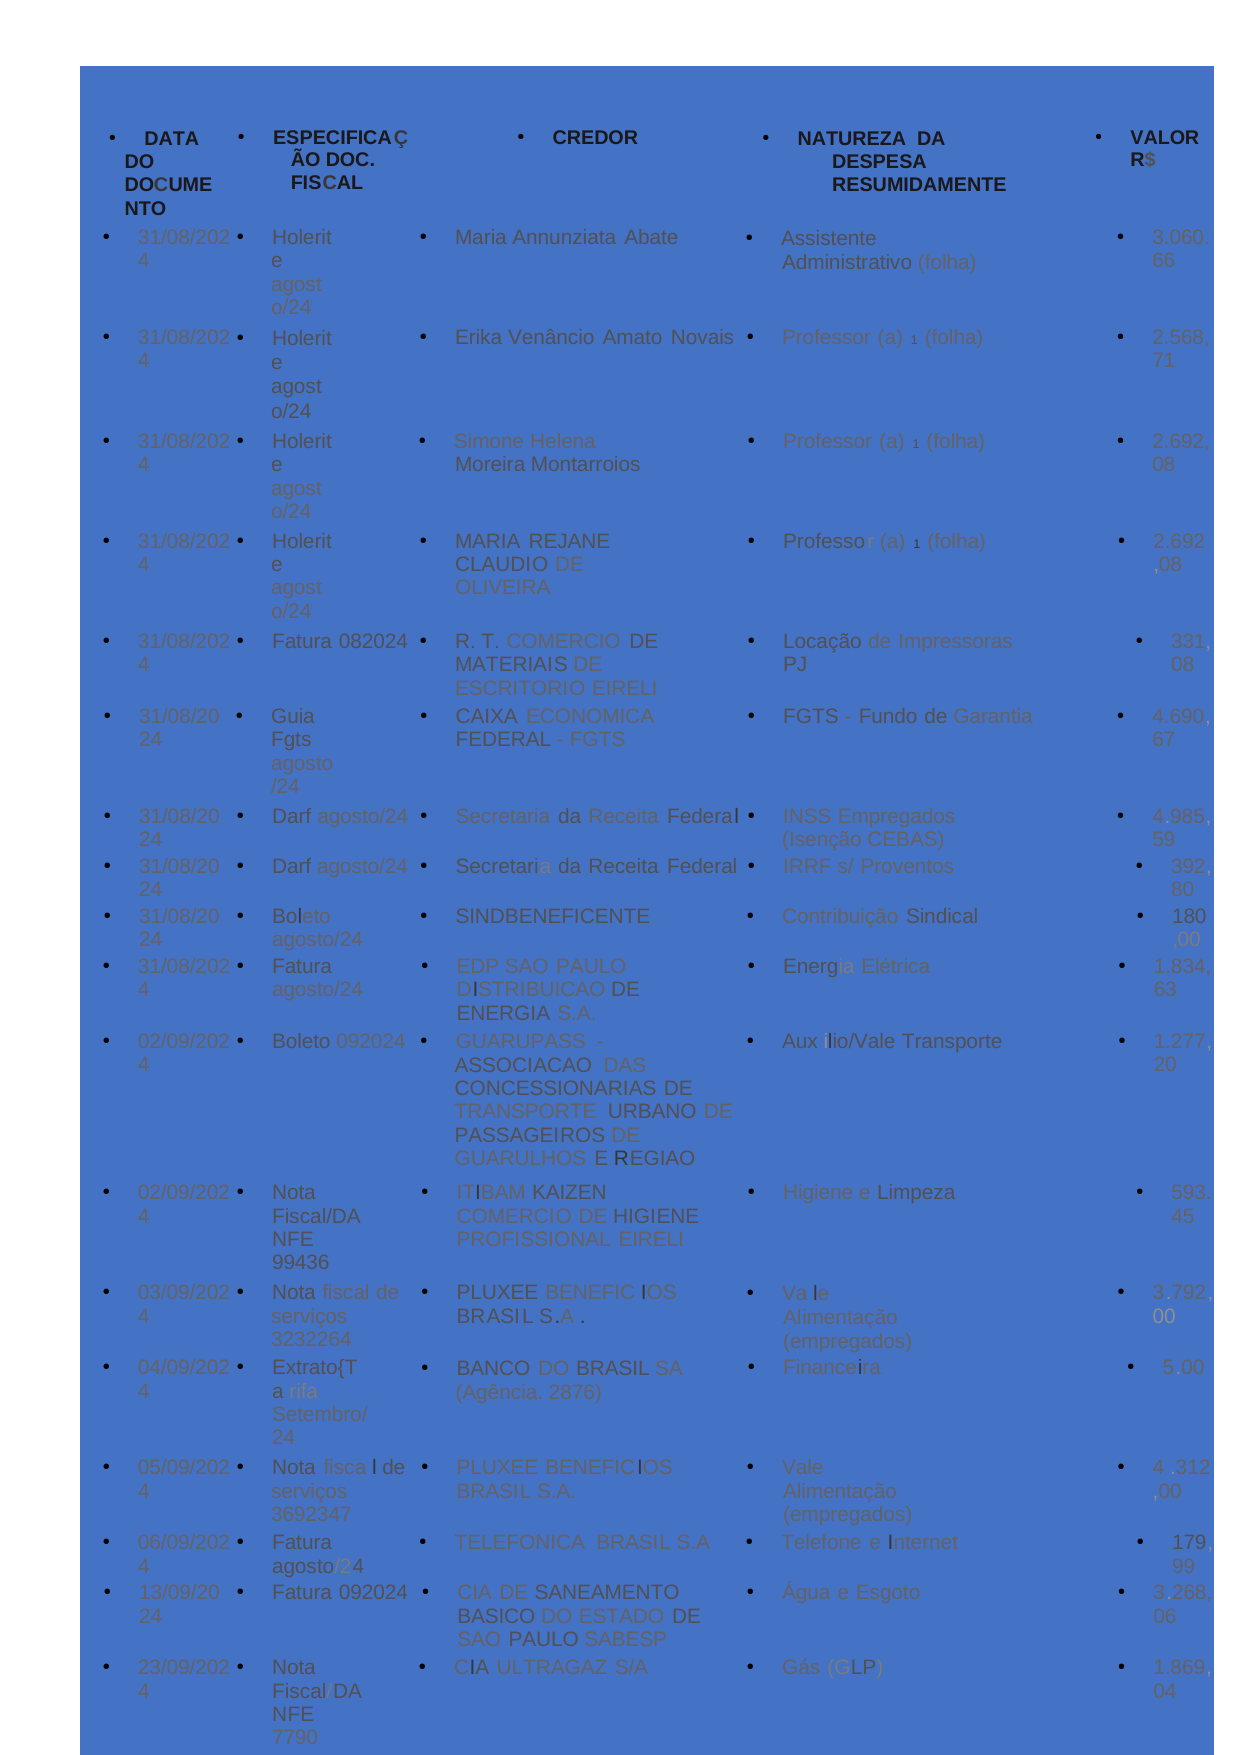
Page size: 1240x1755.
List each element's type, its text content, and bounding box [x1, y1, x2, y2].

table_cell Boleto agosto/24 [231, 905, 415, 955]
table_cell DATA DO DOCUMENTO [80, 126, 231, 226]
table_cell 31/08/2024 [80, 226, 231, 326]
table_cell BANCO DO BRASIL SA (Agência. 2876) [415, 1356, 742, 1456]
table_cell 2.692,08 [1040, 430, 1214, 530]
table_cell R. T. COMERCIO DE MATERIAIS DE ESCRITORIO EIRELI [415, 630, 742, 705]
table_cell 31/08/2024 [80, 530, 231, 630]
table_cell VALOR R$ [1040, 126, 1214, 226]
table_cell IRRF s/ Proventos [742, 855, 1040, 905]
table_cell Guia Fgts agosto/24 [231, 705, 415, 805]
table_cell EDP SAO PAULO DISTRIBUICAO DE ENERGIA S.A. [415, 955, 742, 1030]
table_cell INSS Empregados (Isenção CEBAS) [742, 805, 1040, 855]
table_cell 31/08/2024 [80, 805, 231, 855]
table_cell Água e Esgoto [742, 1581, 1040, 1656]
table_cell Holerite agosto/24 [231, 226, 415, 326]
table_cell 2.568,71 [1040, 326, 1214, 430]
table_cell 06/09/2024 [80, 1531, 231, 1581]
table_cell 31/08/2024 [80, 430, 231, 530]
table_cell 4.985,59 [1040, 805, 1214, 855]
table_cell CIA ULTRAGAZ S/A [415, 1656, 742, 1755]
table_cell 1.834,63 [1040, 955, 1214, 1030]
table_cell Nota fiscal de serviços 3232264 [231, 1281, 415, 1356]
table_cell Va le Alimentação (empregados) [742, 1281, 1040, 1356]
table_cell 13/09/2024 [80, 1581, 231, 1656]
table_cell CREDOR [415, 126, 742, 226]
table_cell Simone Helena Moreira Montarroios [415, 430, 742, 530]
table_cell PLUXEE BENEFIC IOS BRASIL S.A . [415, 1281, 742, 1356]
table_cell SINDBENEFICENTE [415, 905, 742, 955]
table_cell 31/08/2024 [80, 955, 231, 1030]
table_cell 179,99 [1040, 1531, 1214, 1581]
table_cell Extrato{Ta rifa Setembro/24 [231, 1356, 415, 1456]
table_cell Fatura agosto/24 [231, 1531, 415, 1581]
table_header [1040, 66, 1214, 126]
table_cell ITIBAM KAIZEN COMERCIO DE HIGIENE PROFISSIONAL EIRELI [415, 1181, 742, 1281]
table_cell Professor (a) 1 (folha) [742, 430, 1040, 530]
table_cell Darf agosto/24 [231, 805, 415, 855]
table_header [80, 66, 1040, 126]
table_cell FGTS - Fundo de Garantia [742, 705, 1040, 805]
table_cell Boleto 092024 [231, 1030, 415, 1181]
table_cell Nota Fiscal/DANFE 99436 [231, 1181, 415, 1281]
table_cell Telefone e Internet [742, 1531, 1040, 1581]
table_cell Darf agosto/24 [231, 855, 415, 905]
table_cell 04/09/2024 [80, 1356, 231, 1456]
table_cell Higiene e Limpeza [742, 1181, 1040, 1281]
table_cell Professor (a) 1 (folha) [742, 326, 1040, 430]
table_cell 4.690,67 [1040, 705, 1214, 805]
table_cell MARIA REJANE CLAUDIO DE OLIVEIRA [415, 530, 742, 630]
table_cell Nota Fiscal/DANFE 7790 [231, 1656, 415, 1755]
table_cell Locação de Impressoras PJ [742, 630, 1040, 705]
table_cell CIA DE SANEAMENTO BASICO DO ESTADO DE SAO PAULO SABESP [415, 1581, 742, 1656]
table_cell 31/08/2024 [80, 630, 231, 705]
table_cell CAIXA ECONOMICA FEDERAL - FGTS [415, 705, 742, 805]
table_cell Fatura 082024 [231, 630, 415, 705]
table_cell Nota fisca l de serviços 3692347 [231, 1456, 415, 1531]
table_cell GUARUPASS - ASSOCIACAO DAS CONCESSIONARIAS DE TRANSPORTE URBANO DE PASSAGEIROS DE GUARULHOS E REGIAO [415, 1030, 742, 1181]
table_cell 3.268,06 [1040, 1581, 1214, 1656]
table_cell 4 .312,00 [1040, 1456, 1214, 1531]
table_cell Financeira [742, 1356, 1040, 1456]
table_cell 05/09/2024 [80, 1456, 231, 1531]
table_cell 331,08 [1040, 630, 1214, 705]
table_cell Aux ilio/Vale Transporte [742, 1030, 1040, 1181]
table_cell 31/08/2024 [80, 326, 231, 430]
table_cell Assistente Administrativo (folha) [742, 226, 1040, 326]
table_cell 31/08/2024 [80, 855, 231, 905]
table_cell Maria Annunziata Abate [415, 226, 742, 326]
table_cell Erika Venâncio Amato Novais [415, 326, 742, 430]
table_cell 3.060.66 [1040, 226, 1214, 326]
table_cell Fatura agosto/24 [231, 955, 415, 1030]
table_cell Gás (GLP) [742, 1656, 1040, 1755]
table_cell 03/09/2024 [80, 1281, 231, 1356]
table_cell TELEFONICA BRASIL S.A [415, 1531, 742, 1581]
table_cell Fatura 092024 [231, 1581, 415, 1656]
table_cell 1.869,04 [1040, 1656, 1214, 1755]
table_cell 3.792,00 [1040, 1281, 1214, 1356]
table_cell Secretaria da Receita Federal [415, 855, 742, 905]
table_cell ESPECIFICAÇÃO DOC. FISCAL [231, 126, 415, 226]
table_cell Secretaria da Receita Federal [415, 805, 742, 855]
table_cell 31/08/2024 [80, 705, 231, 805]
table_cell Holerite agosto/24 [231, 326, 415, 430]
table_cell Contribuição Sindical [742, 905, 1040, 955]
table_cell Vale Alimentação (empregados) [742, 1456, 1040, 1531]
table_cell 180,00 [1040, 905, 1214, 955]
table_cell 5.00 [1040, 1356, 1214, 1456]
table_cell Holerite agosto/24 [231, 530, 415, 630]
table_cell Holerite agosto/24 [231, 430, 415, 530]
table_cell 593.45 [1040, 1181, 1214, 1281]
table_cell 02/09/2024 [80, 1030, 231, 1181]
table_cell PLUXEE BENEFICIOS BRASIL S.A. [415, 1456, 742, 1531]
table_cell NATUREZA DA DESPESA RESUMIDAMENTE [742, 126, 1040, 226]
table_cell 2.692 ,08 [1040, 530, 1214, 630]
table_cell 392,80 [1040, 855, 1214, 905]
table_cell 31/08/2024 [80, 905, 231, 955]
table_cell Energia Elétrica [742, 955, 1040, 1030]
table_cell 1.277,20 [1040, 1030, 1214, 1181]
table_cell Professor (a) 1 (folha) [742, 530, 1040, 630]
table_cell 02/09/2024 [80, 1181, 231, 1281]
table_cell 23/09/2024 [80, 1656, 231, 1755]
